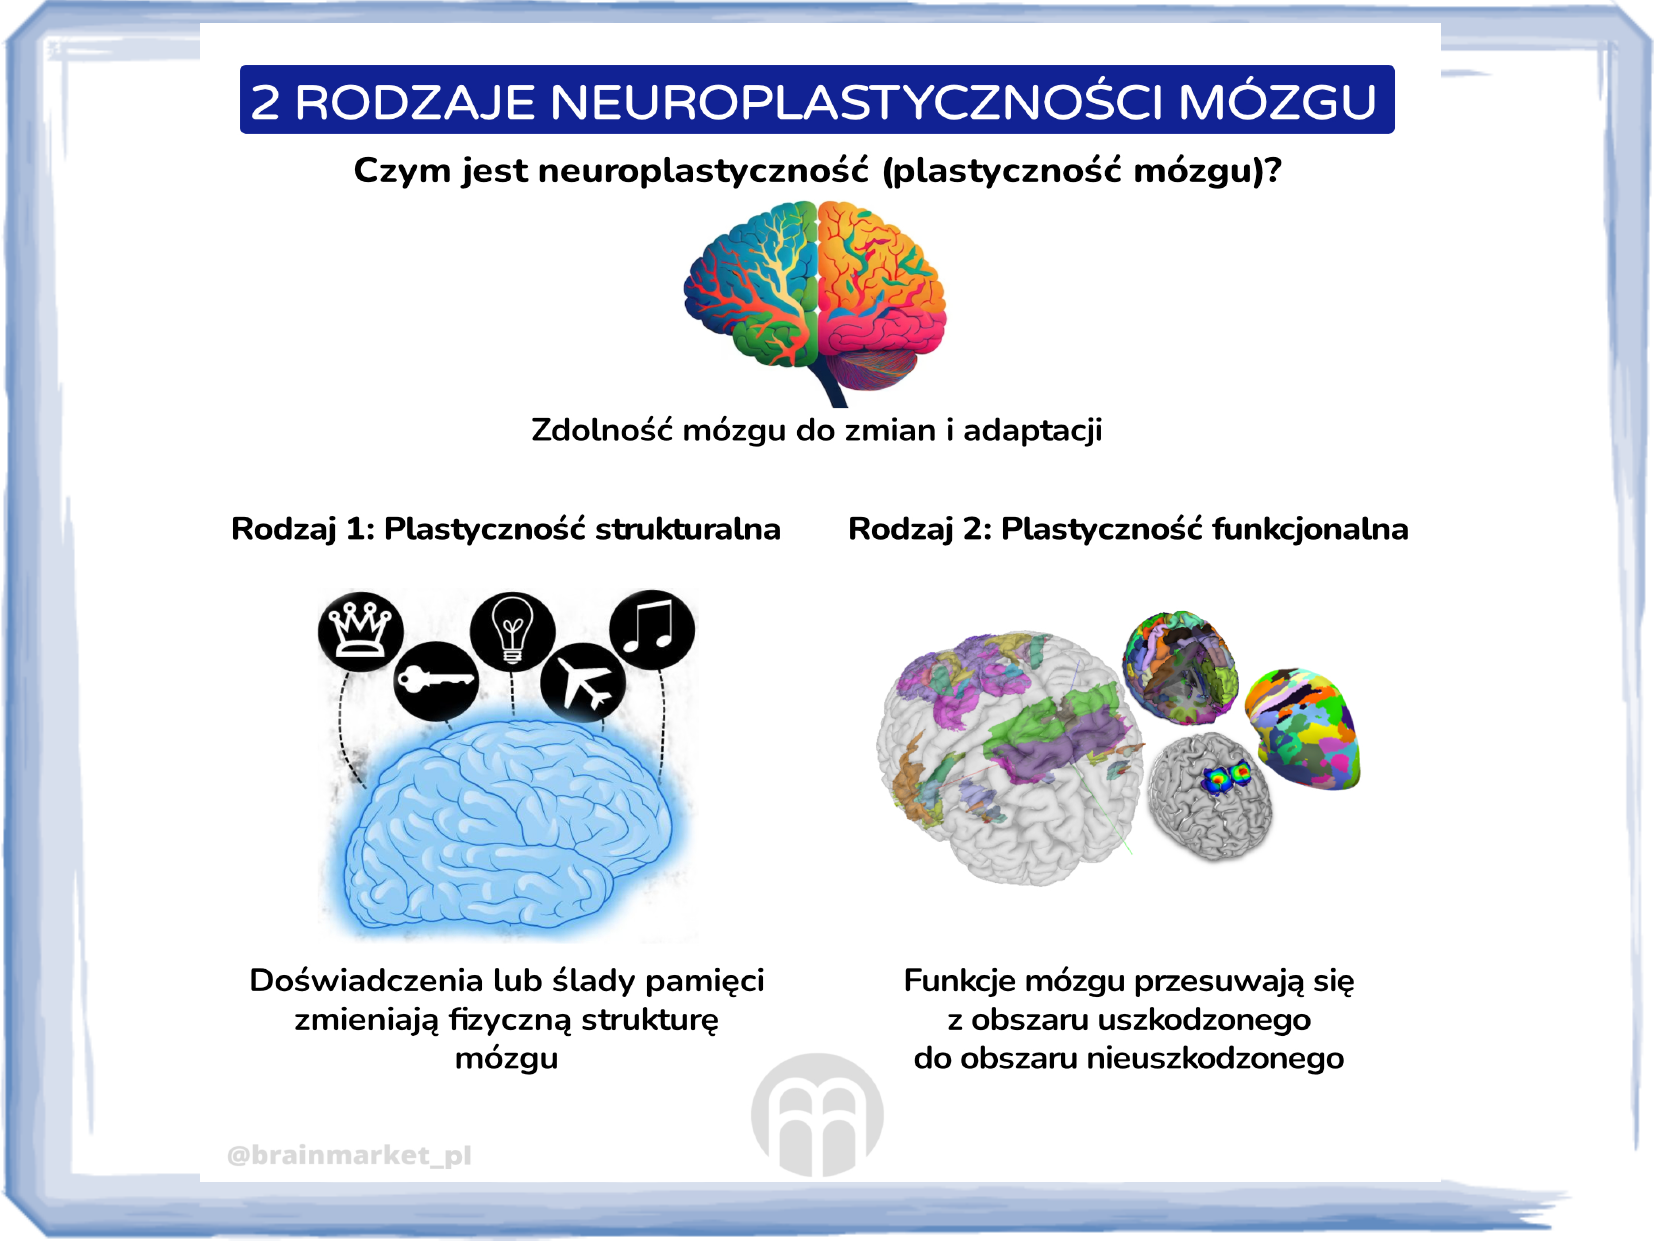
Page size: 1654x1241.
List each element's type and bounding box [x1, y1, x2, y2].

picture [200, 23, 1441, 1182]
